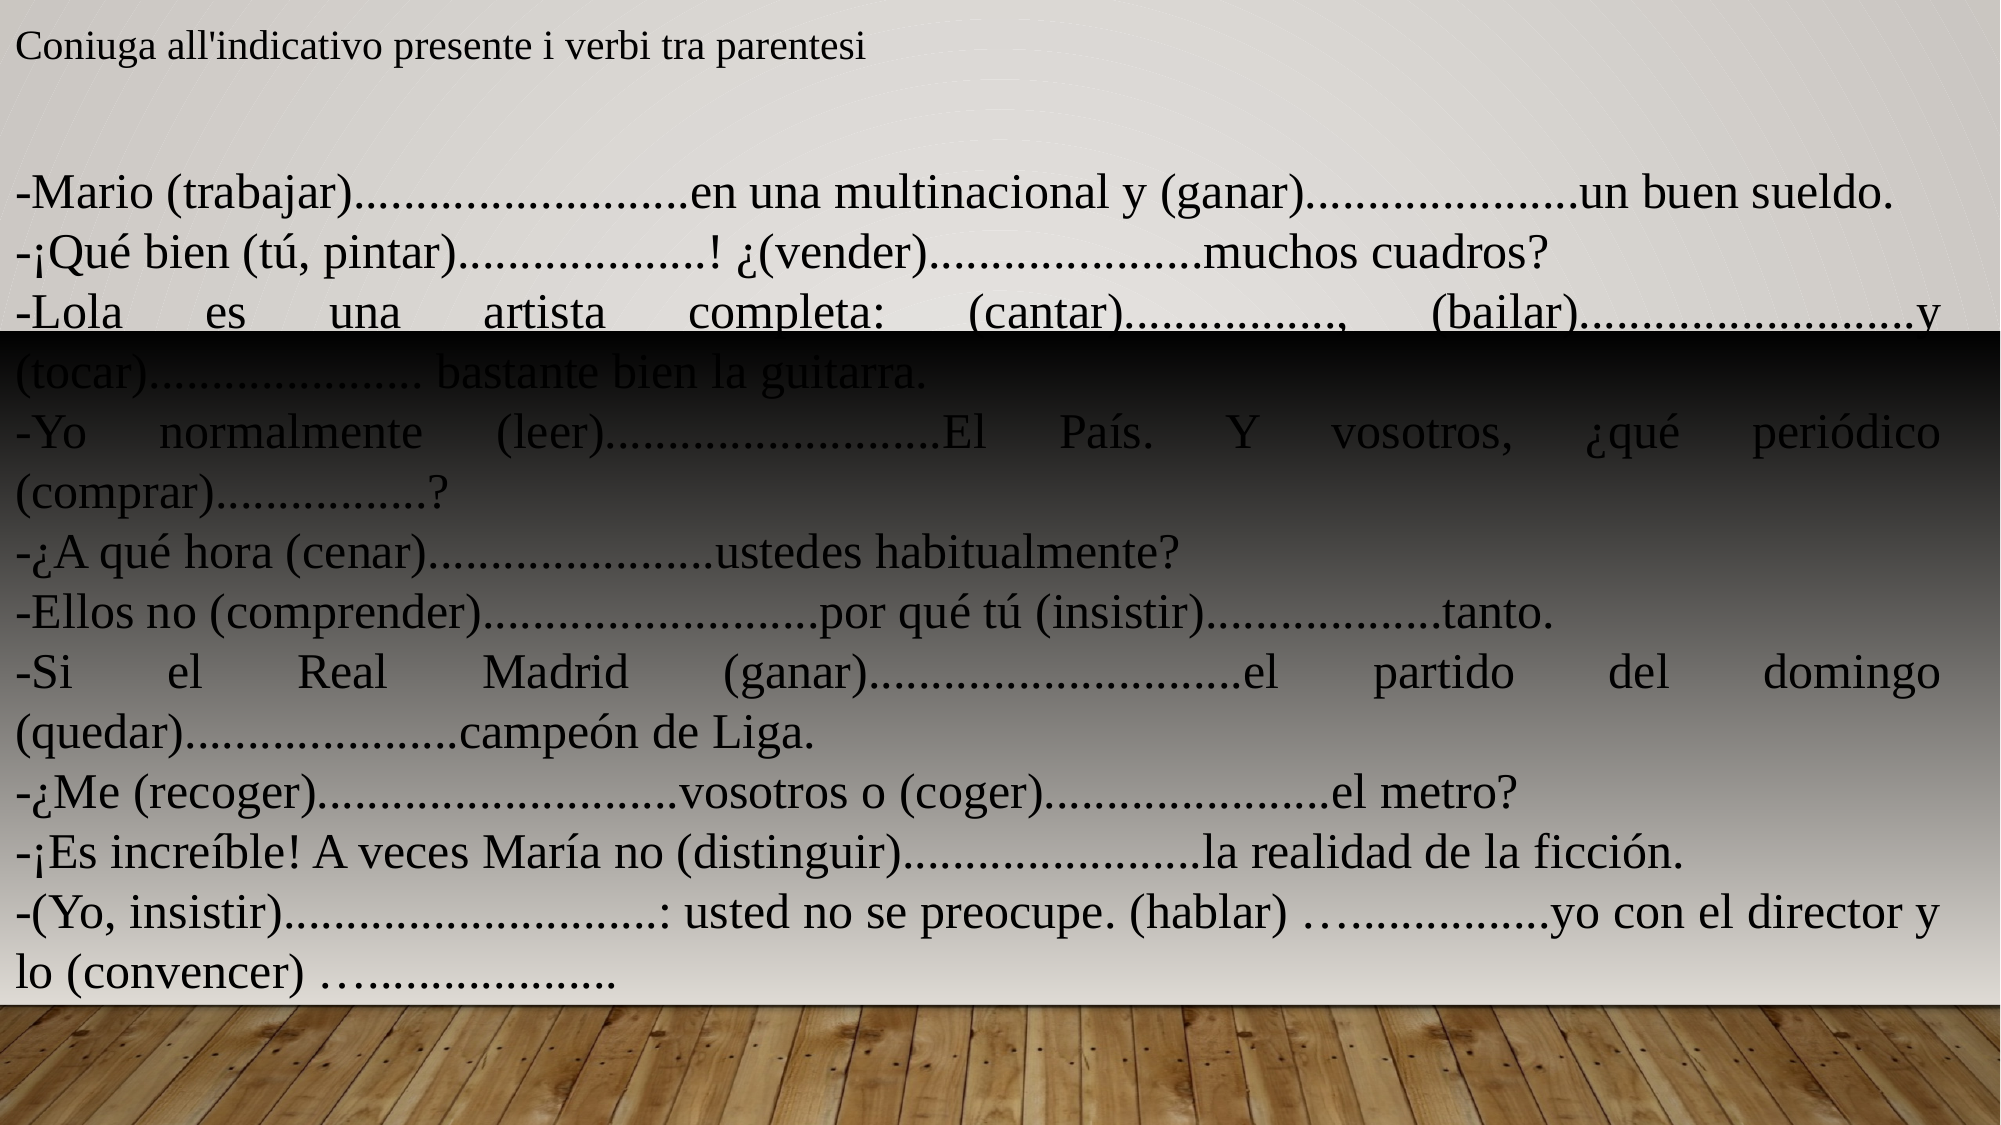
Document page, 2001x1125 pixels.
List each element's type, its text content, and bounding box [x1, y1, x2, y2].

text_box Coniuga all'indicativo presente i verbi tra parentesi -Mario (trabajar)...........................en una multinacional y (ganar)......................un buen sueldo. -¡Qué bien (tú, pintar)....................! ¿(vender)......................muchos cuadros? -Lola es una artista completa: (cantar)................., (bailar)...........................y (tocar)...................... bastante bien la guitarra. -Yo normalmente (leer)...........................El País. Y vosotros, ¿qué periódico (comprar).................? -¿A qué hora (cenar).......................ustedes habitualmente? -Ellos no (comprender)...........................por qué tú (insistir)...................tanto. -Si el Real Madrid (ganar)..............................el partido del domingo (quedar)......................campeón de Liga. -¿Me (recoger).............................vosotros o (coger).......................el metro? -¡Es increíble! A veces María no (distinguir)........................la realidad de la ficción. -(Yo, insistir)..............................: usted no se preocupe. (hablar) …................yo con el director y lo (convencer) ….................... [0, 10, 1958, 1125]
